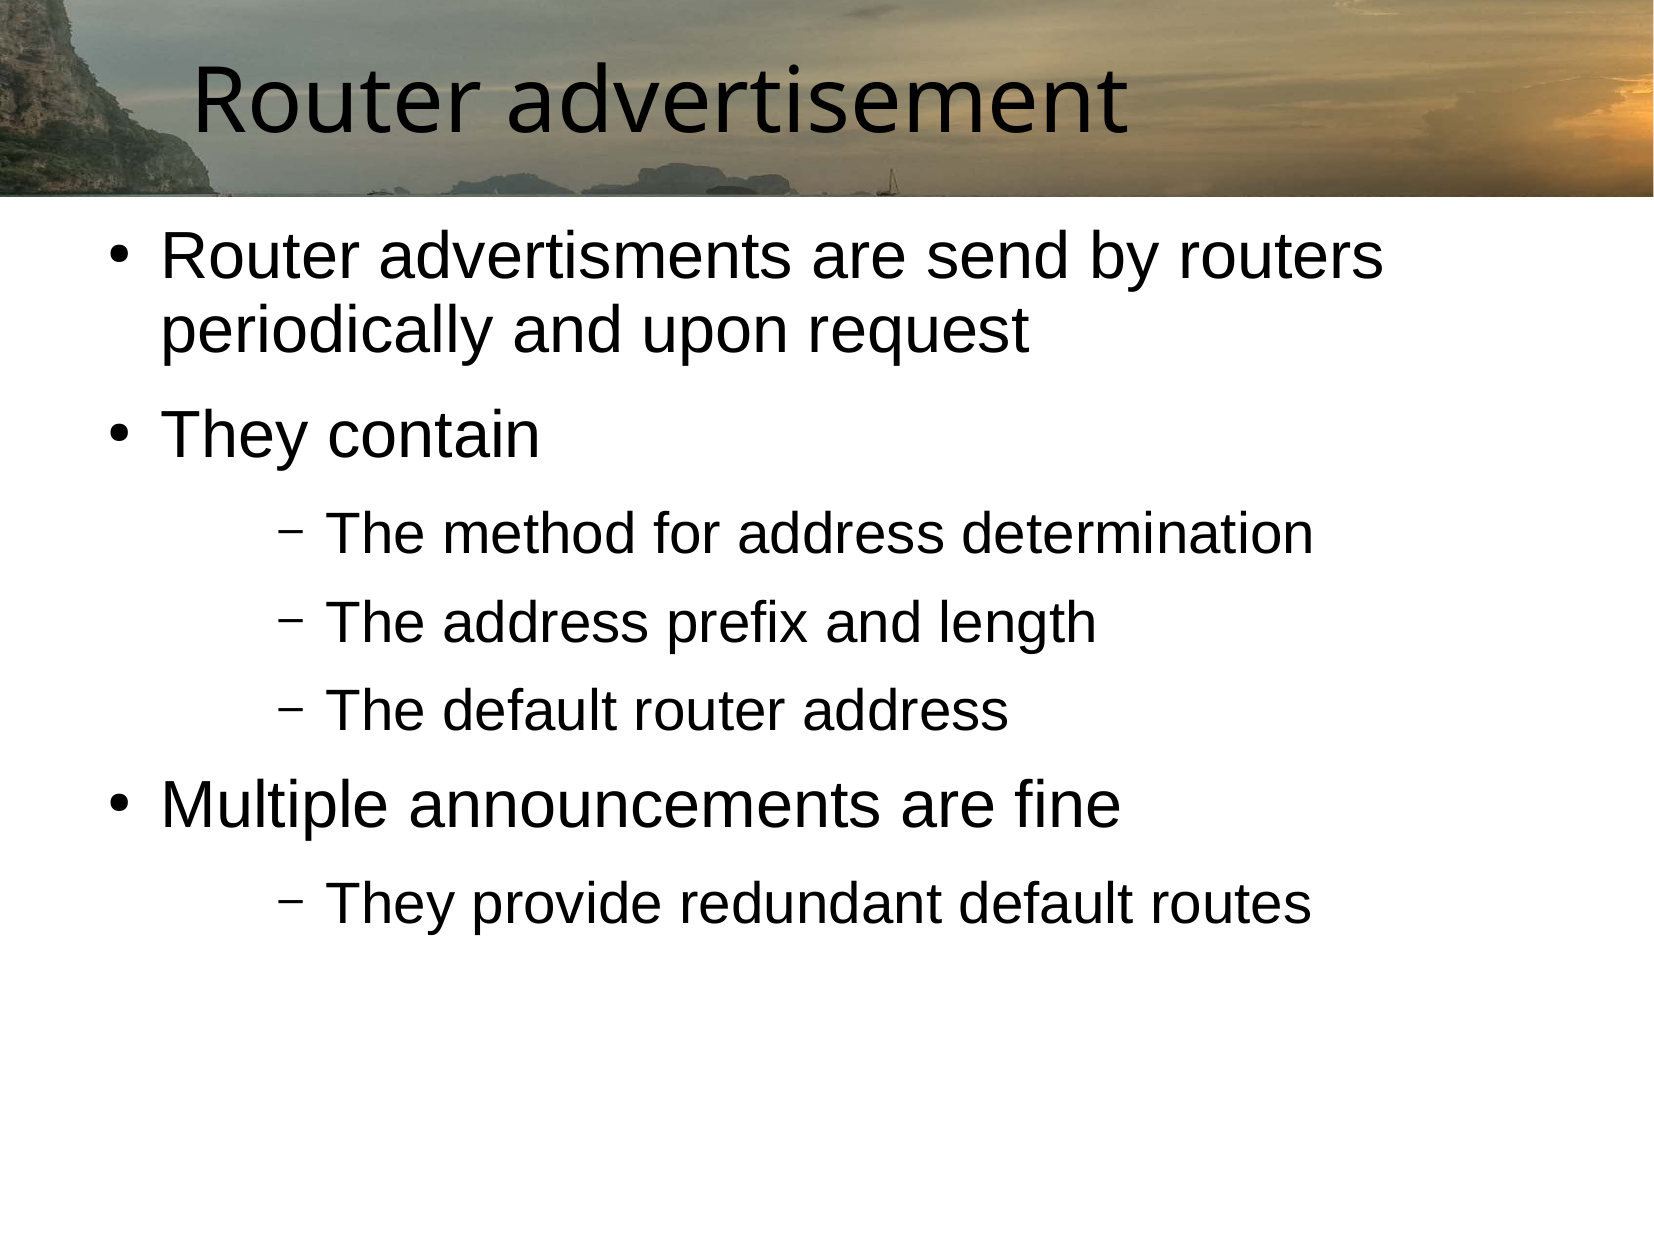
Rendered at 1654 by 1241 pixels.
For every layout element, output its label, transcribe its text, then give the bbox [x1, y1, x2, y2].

picture [0, 0, 1654, 197]
list Router advertisments are send by routers periodically and upon request They contain The method for address determination The address prefix and length The default router address Multiple announcements are fine They provide redundant default routes [89, 217, 1578, 1226]
title Router advertisement [190, 0, 1571, 194]
